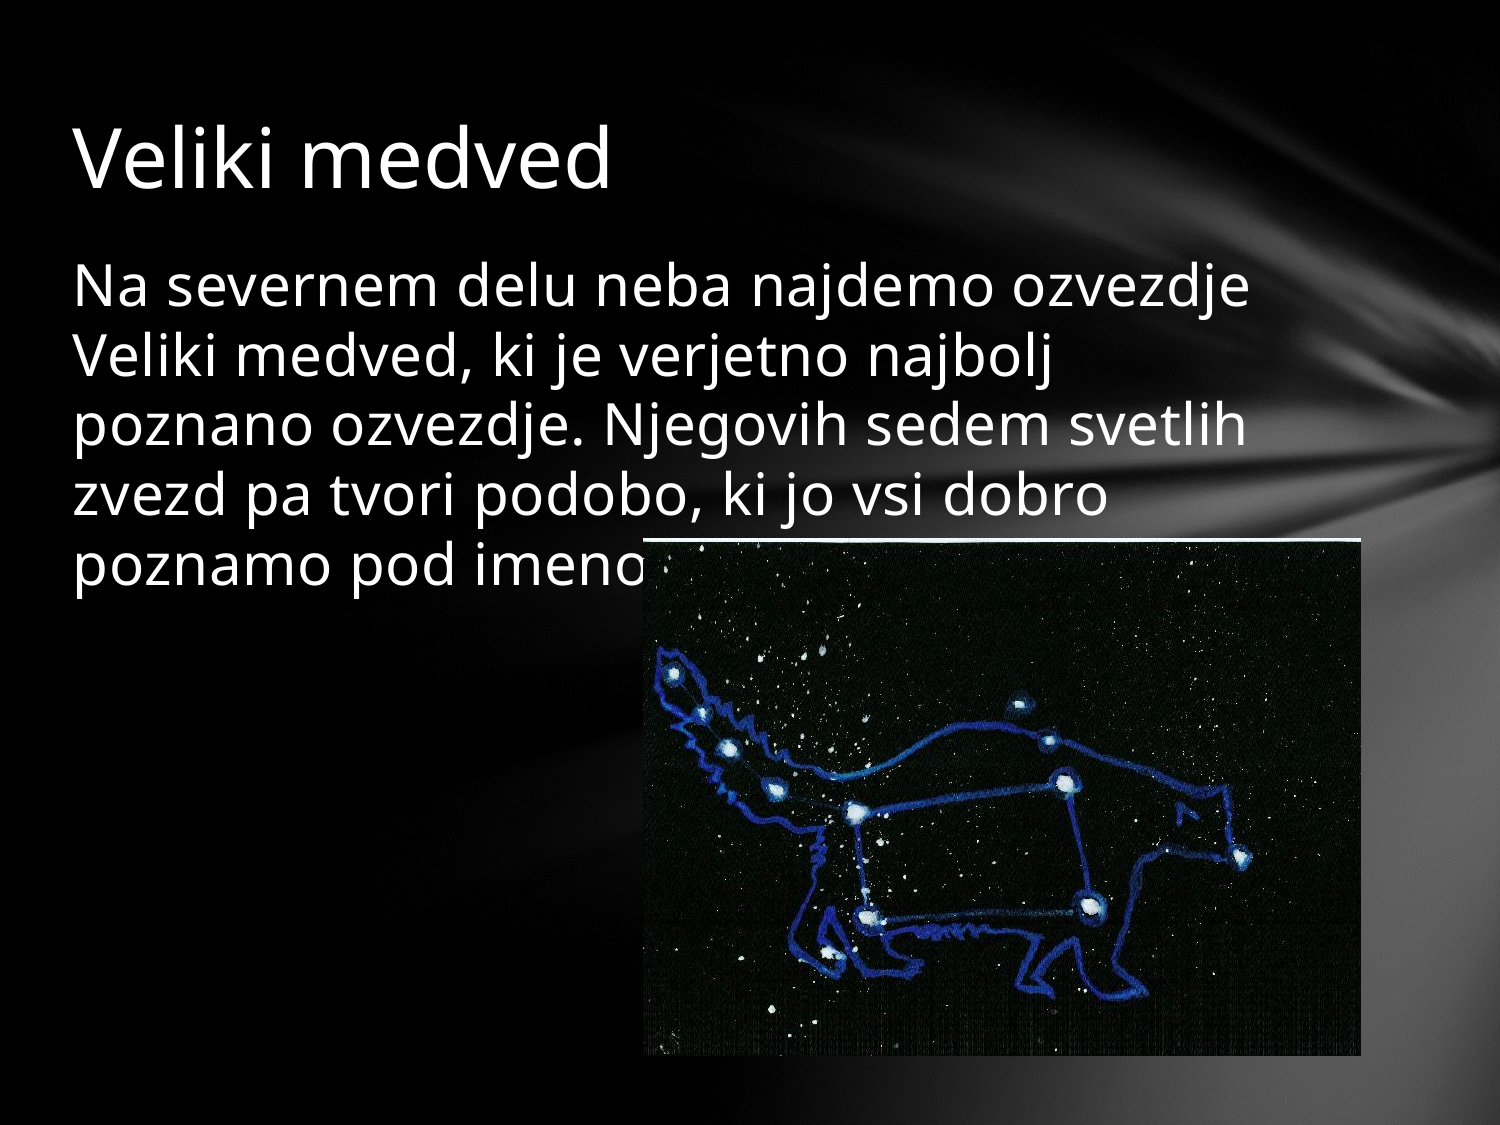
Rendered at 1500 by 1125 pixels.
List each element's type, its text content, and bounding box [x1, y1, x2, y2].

title Veliki medved [57, 37, 1318, 213]
picture [0, 0, 1500, 1125]
list Na severnem delu neba najdemo ozvezdje Veliki medved, ki je verjetno najbolj poznano ozvezdje. Njegovih sedem svetlih zvezd pa tvori podobo, ki jo vsi dobro poznamo pod imenom Veliki voz. [57, 240, 1318, 1016]
